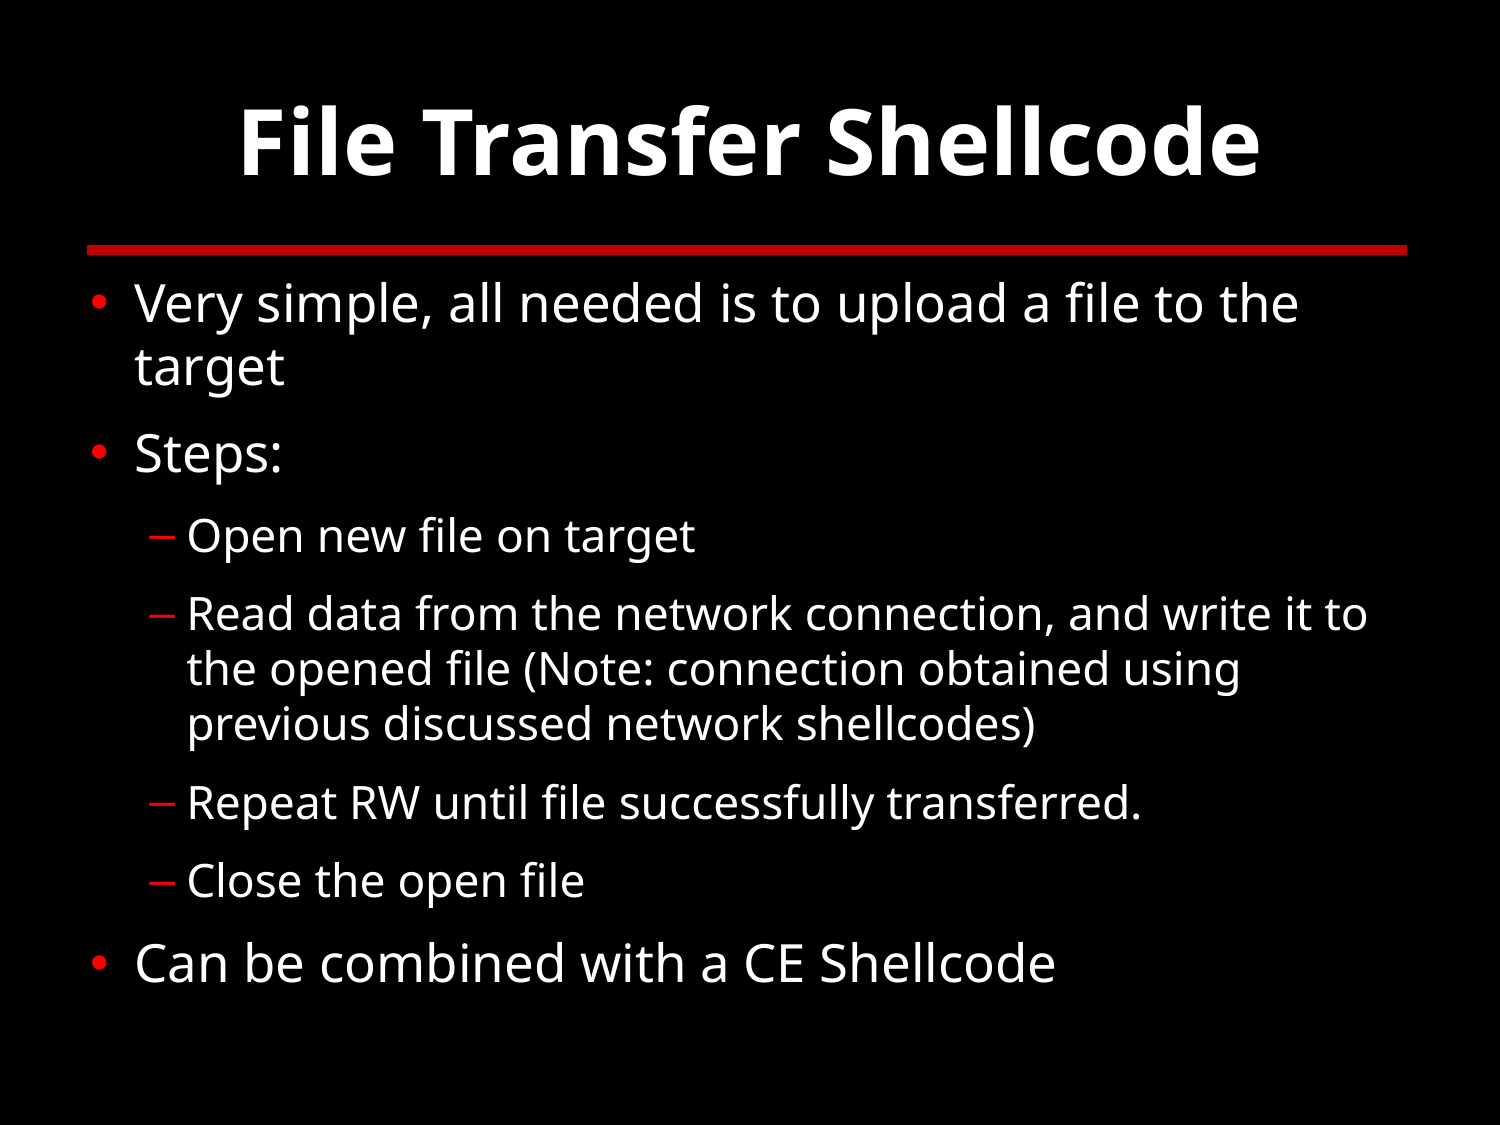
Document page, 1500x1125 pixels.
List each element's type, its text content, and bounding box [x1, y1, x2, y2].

list Very simple, all needed is to upload a file to the target Steps: Open new file on target Read data from the network connection, and write it to the opened file (Note: connection obtained using previous discussed network shellcodes) Repeat RW until file successfully transferred. Close the open file Can be combined with a CE Shellcode [75, 262, 1425, 1005]
title File Transfer Shellcode [75, 45, 1425, 233]
